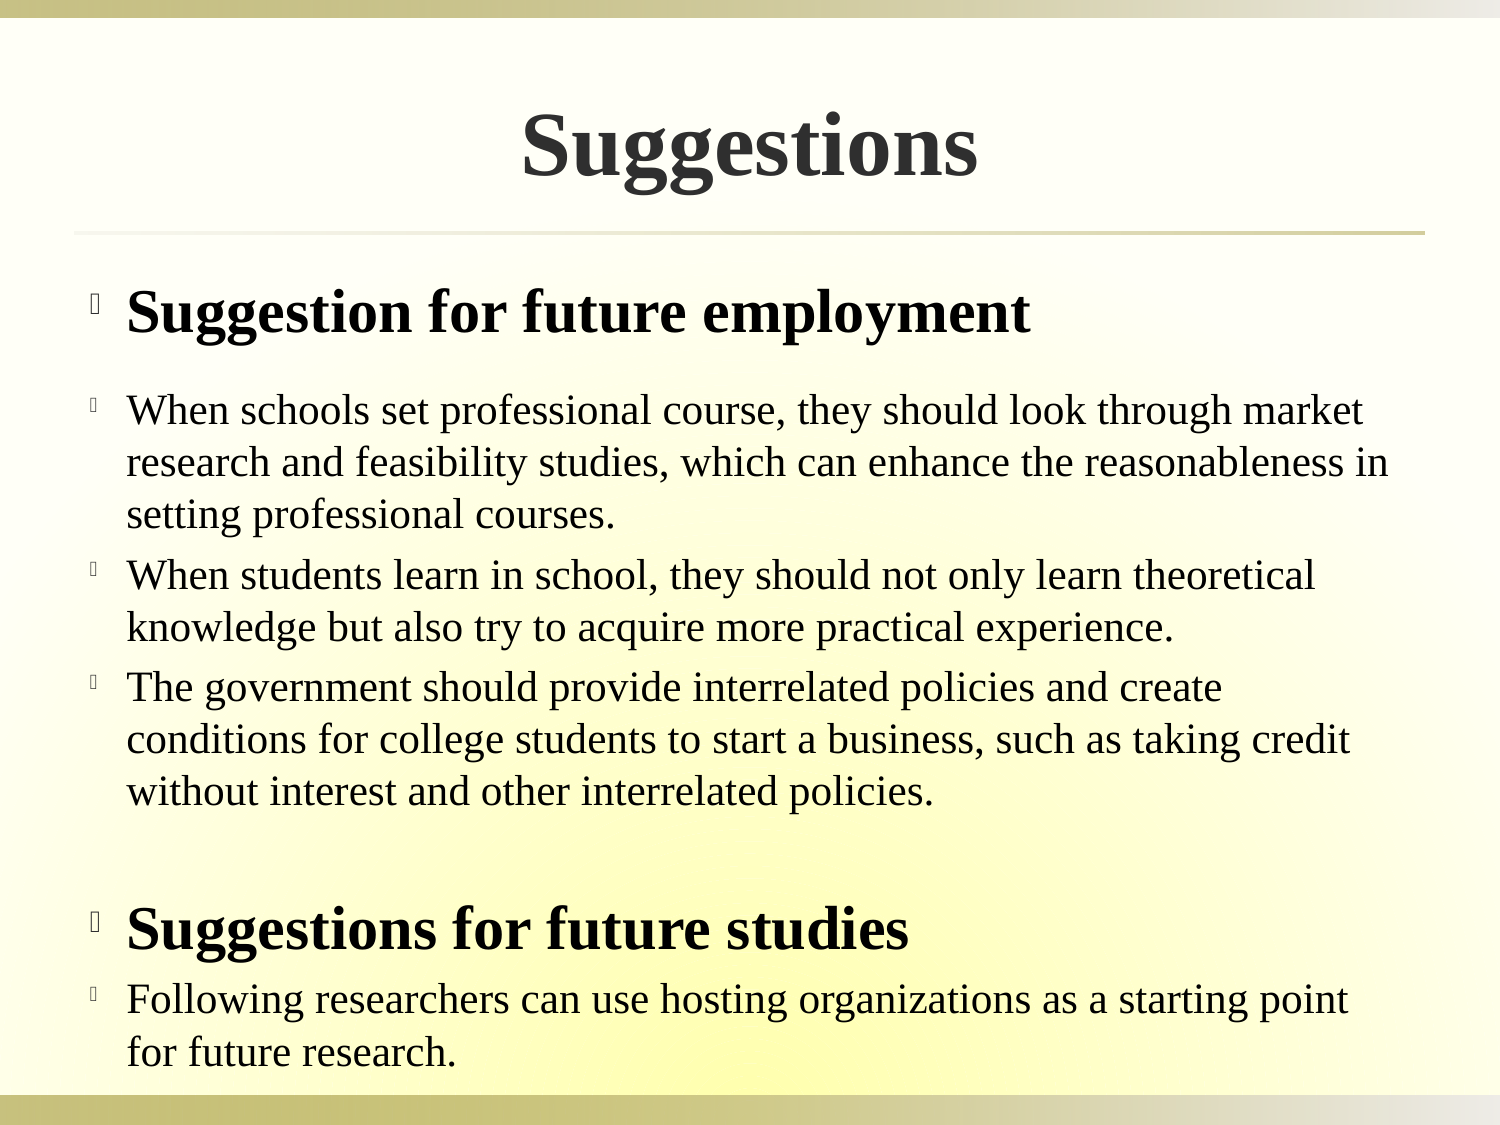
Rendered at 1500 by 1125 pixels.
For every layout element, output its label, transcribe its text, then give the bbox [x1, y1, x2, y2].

list Suggestion for future employment When schools set professional course, they should look through market research and feasibility studies, which can enhance the reasonableness in setting professional courses. When students learn in school, they should not only learn theoretical knowledge but also try to acquire more practical experience. The government should provide interrelated policies and create conditions for college students to start a business, such as taking credit without interest and other interrelated policies. Suggestions for future studies Following researchers can use hosting organizations as a starting point for future research. [75, 262, 1425, 1083]
title Suggestions [75, 45, 1425, 233]
